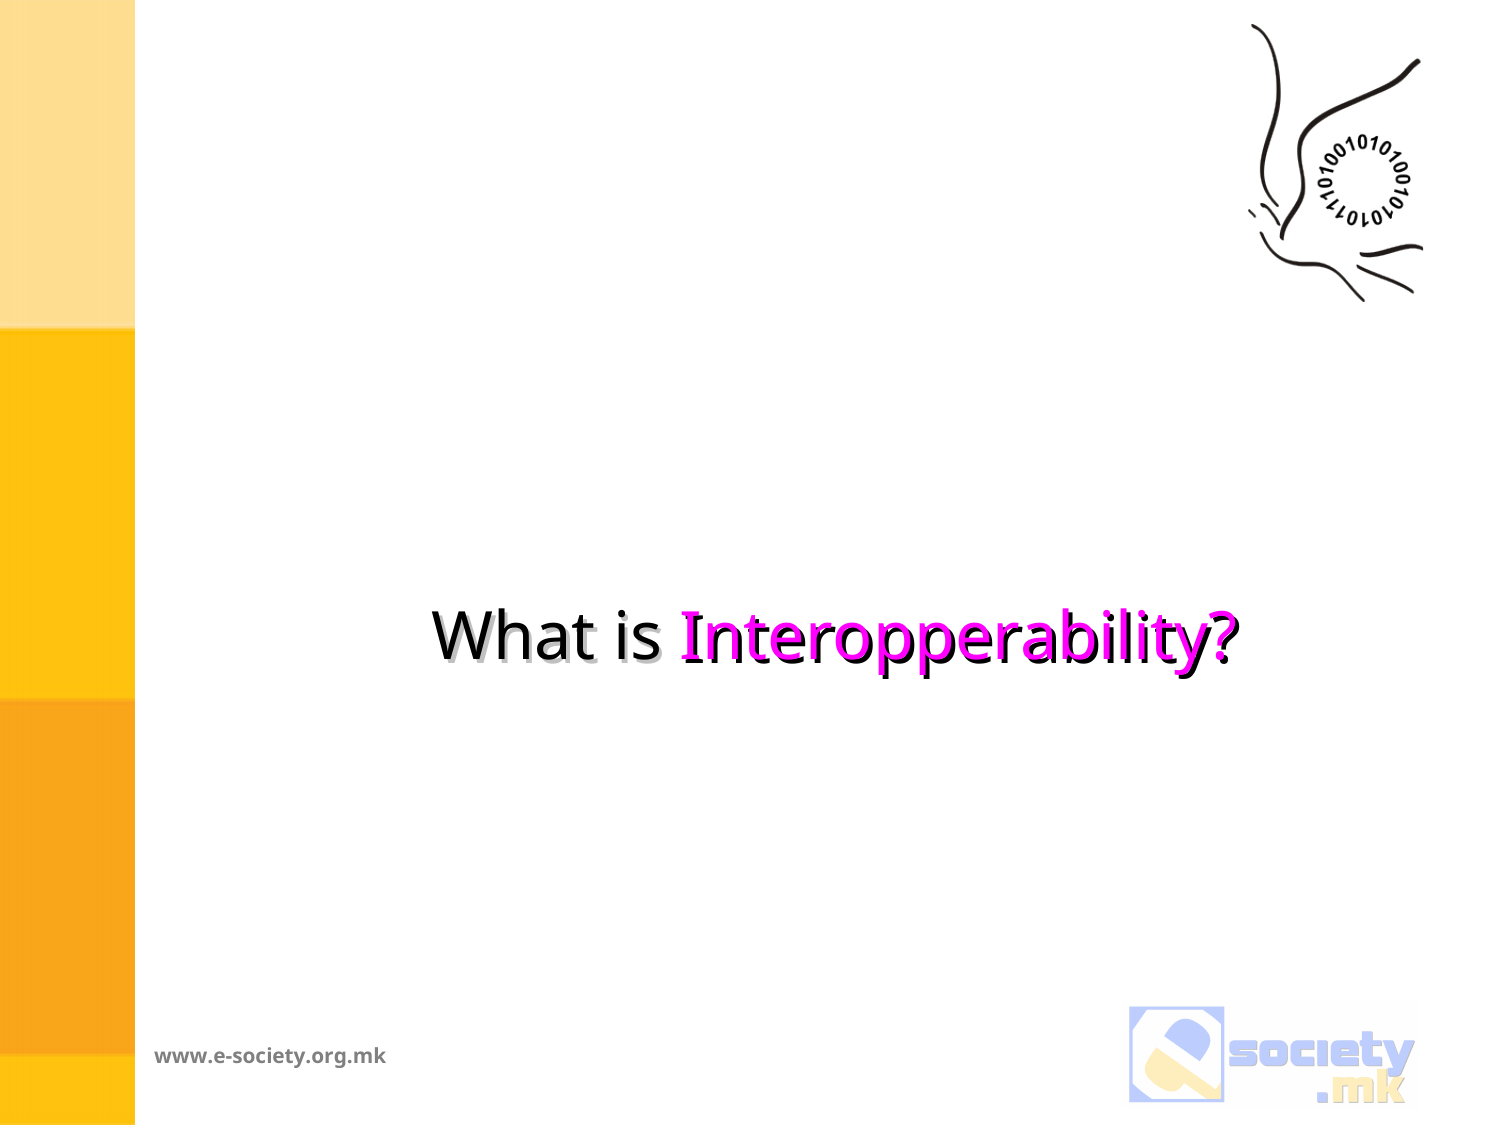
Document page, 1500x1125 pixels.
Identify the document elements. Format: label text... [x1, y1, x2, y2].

picture [0, 0, 135, 1125]
picture [1248, 24, 1424, 262]
subtitle What is Interopperability? [169, 262, 1425, 1006]
